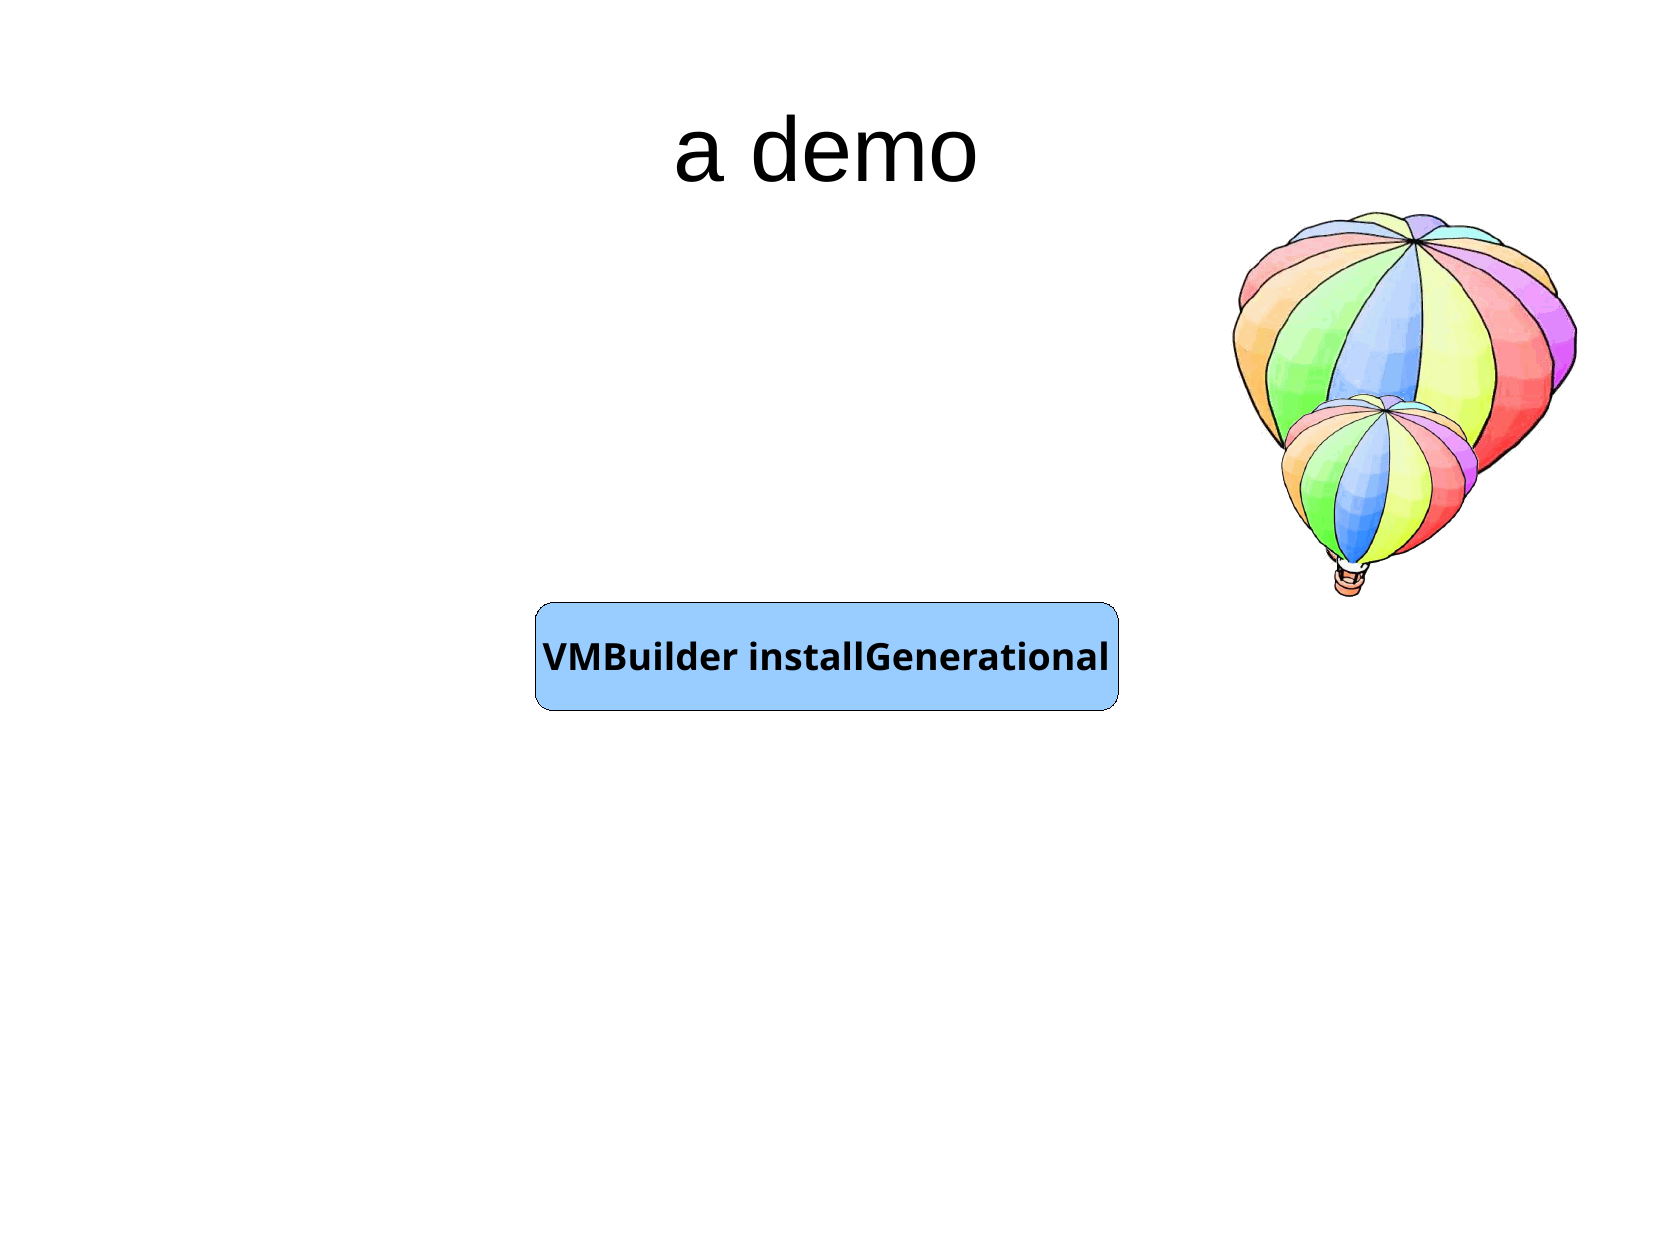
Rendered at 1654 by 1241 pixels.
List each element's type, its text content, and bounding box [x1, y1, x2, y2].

text_box VMBuilder installGenerational [535, 602, 1119, 711]
picture [1231, 209, 1578, 598]
text_box a demo [143, 91, 1511, 209]
